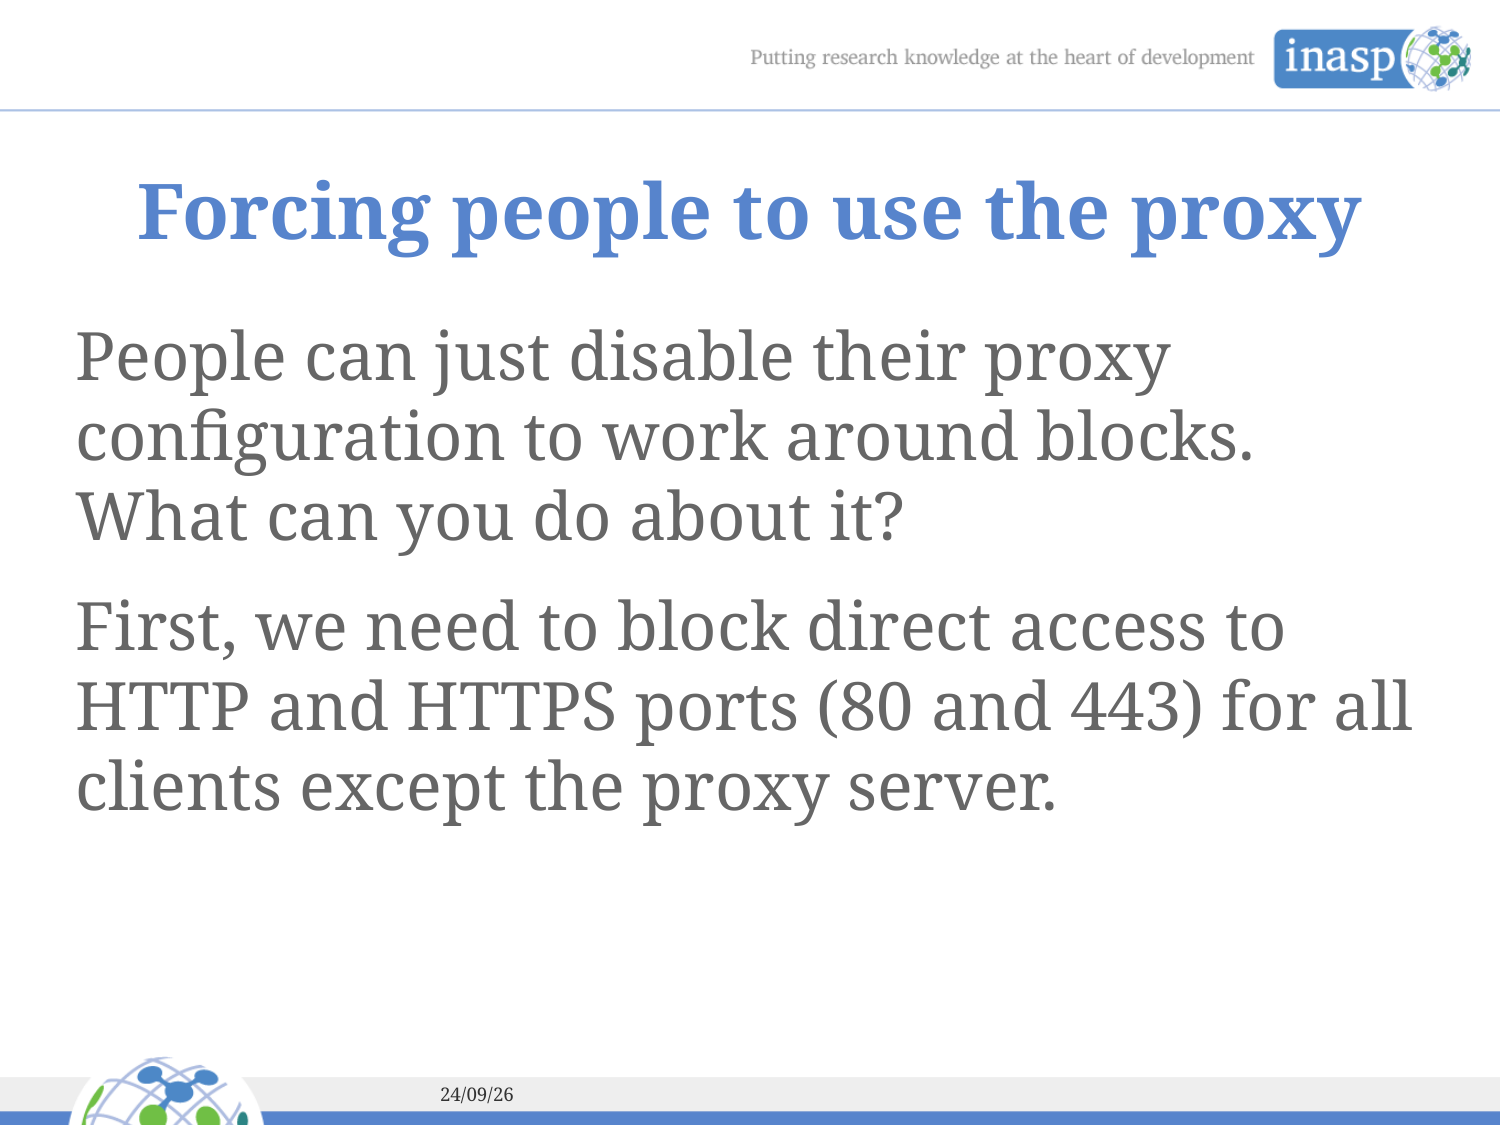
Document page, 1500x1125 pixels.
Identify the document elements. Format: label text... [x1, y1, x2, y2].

list People can just disable their proxy configuration to work around blocks. What can you do about it? First, we need to block direct access to HTTP and HTTPS ports (80 and 443) for all clients except the proxy server. [75, 313, 1426, 967]
picture [0, 0, 1500, 1125]
title Forcing people to use the proxy [75, 129, 1426, 313]
